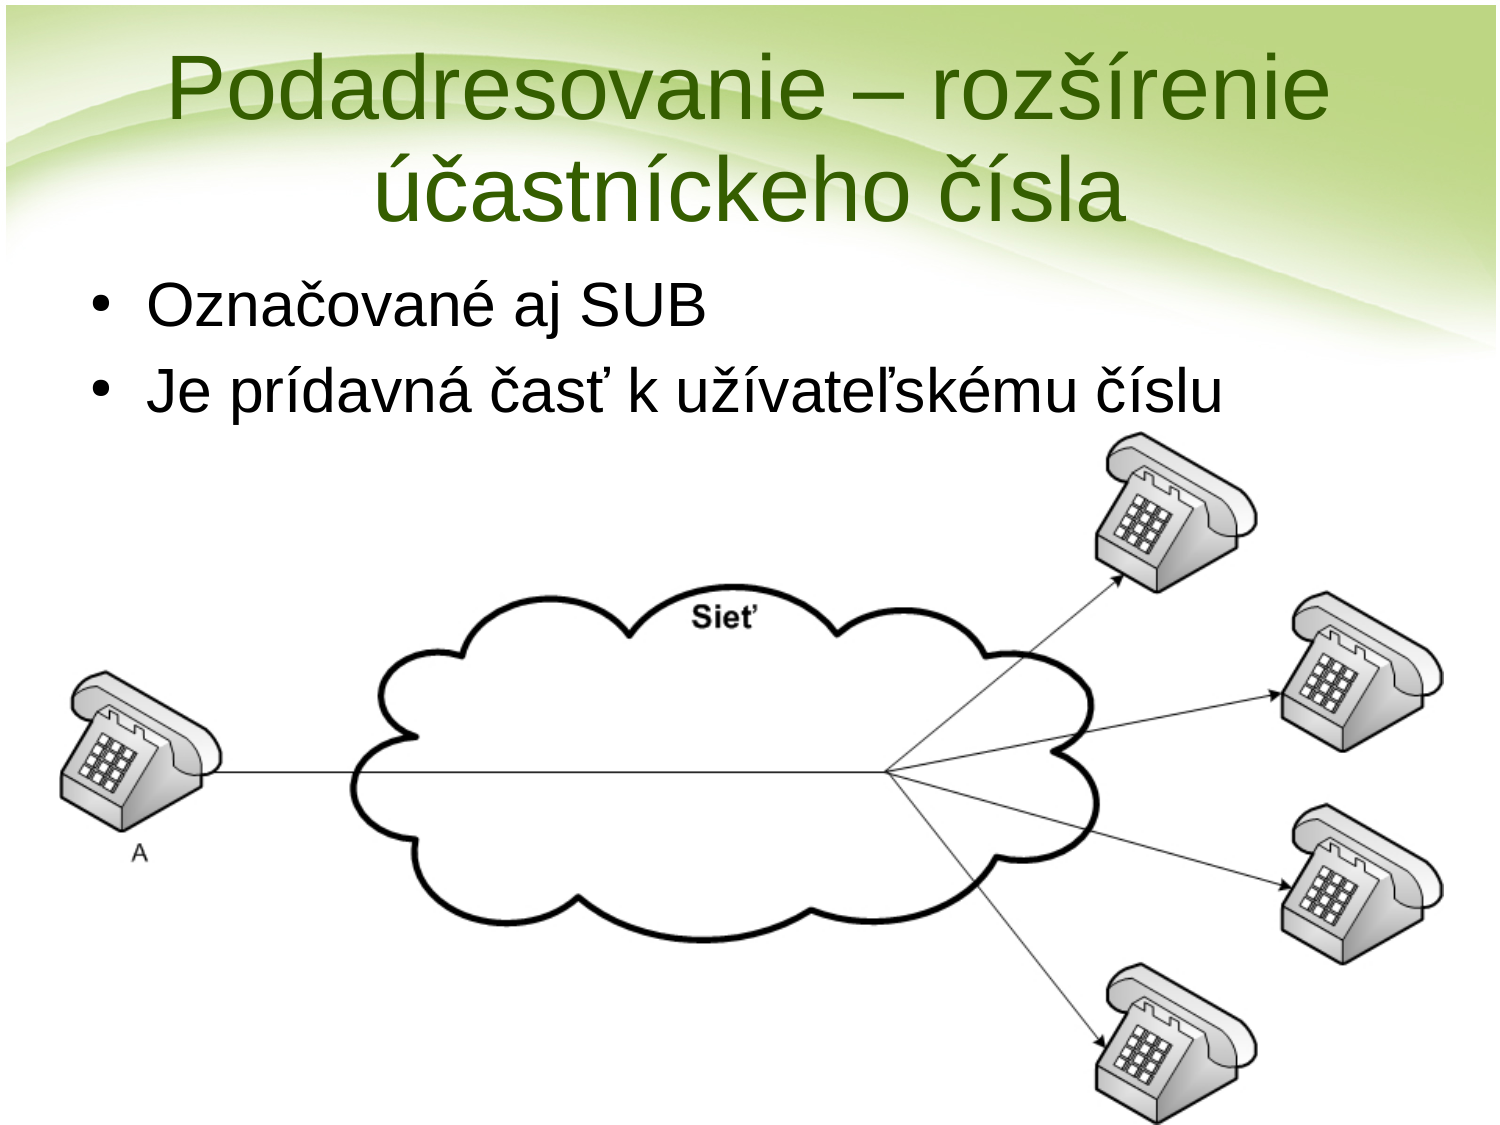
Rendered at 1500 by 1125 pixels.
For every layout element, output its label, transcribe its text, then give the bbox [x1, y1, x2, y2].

list Označované aj SUB Je prídavná časť k užívateľskému číslu [75, 262, 1426, 431]
picture [0, 0, 1500, 1125]
title Podadresovanie – rozšírenie účastníckeho čísla [75, 13, 1426, 262]
